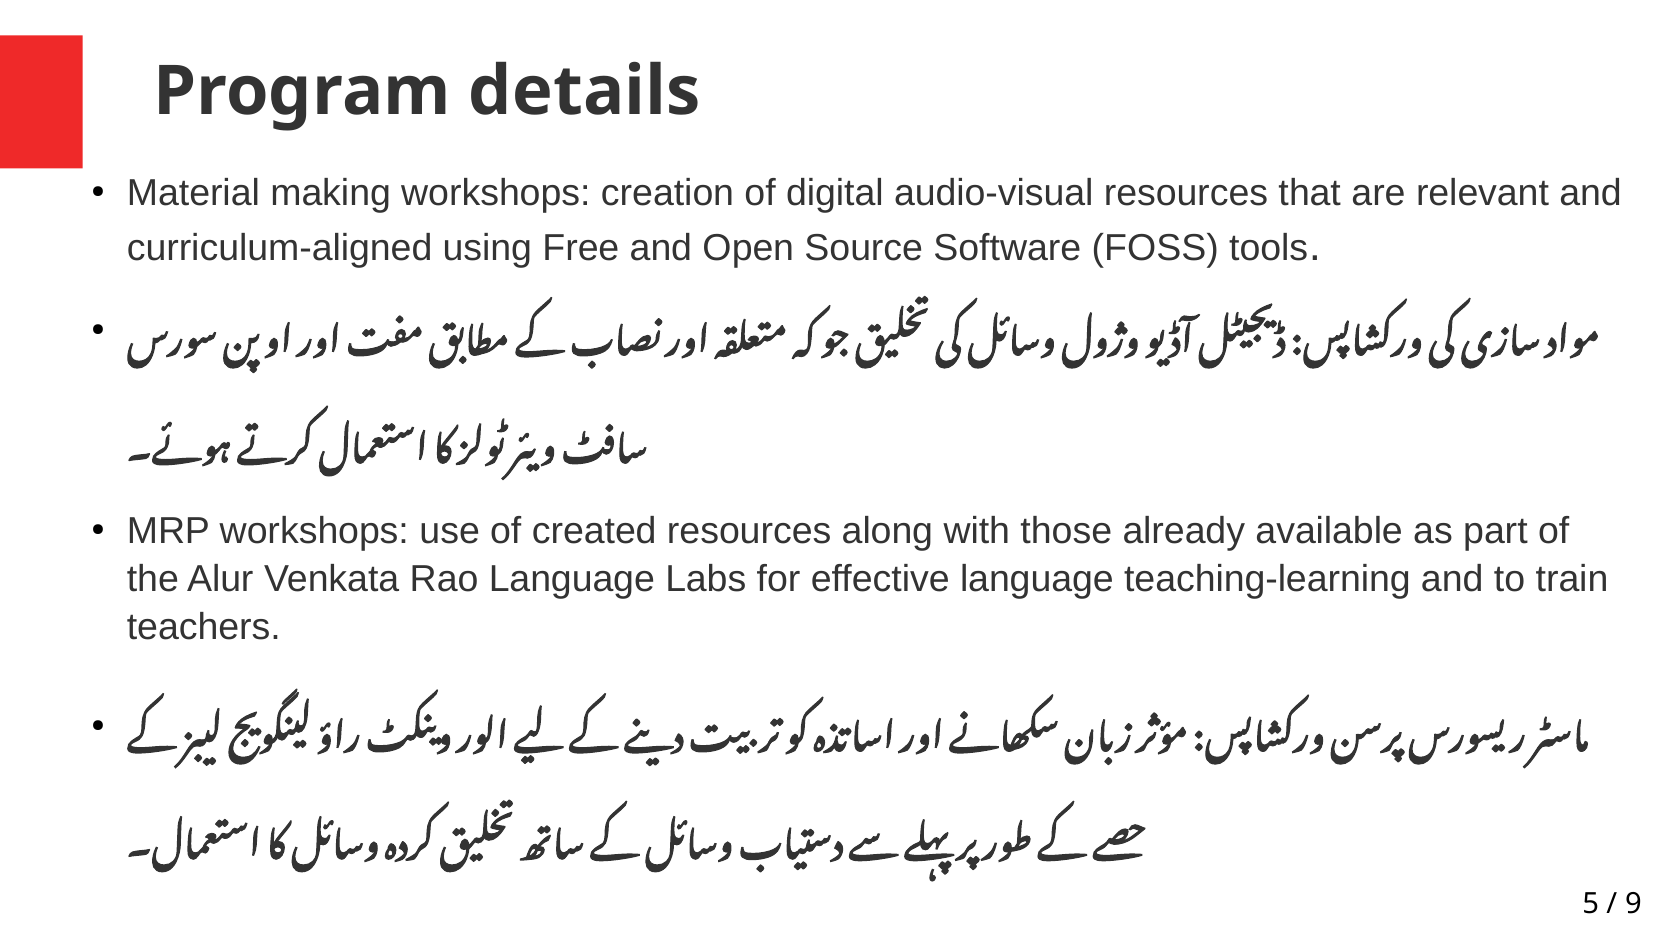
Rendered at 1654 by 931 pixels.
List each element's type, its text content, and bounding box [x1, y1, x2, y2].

title Program details [153, 10, 1607, 165]
list Material making workshops: creation of digital audio-visual resources that are relevant and curriculum-aligned using Free and Open Source Software (FOSS) tools. مواد سازی کی ورکشاپس: ڈیجیٹل آڈیو وژول وسائل کی تخلیق جو کہ متعلقہ اور نصاب کے مطابق مفت اور اوپن سورس سافٹ ویئر ٹولز کا استعمال کرتے ہوئے۔ MRP workshops: use of created resources along with those already available as part of the Alur Venkata Rao Language Labs for effective language teaching-learning and to train teachers. ماسٹر ریسورس پرسن ورکشاپس: مؤثر زبان سکھانے اور اساتذہ کو تربیت دینے کے لیے الور وینکٹ راؤ لینگویج لیبز کے حصے کے طور پر پہلے سے دستیاب وسائل کے ساتھ تخلیق کردہ وسائل کا استعمال۔ [82, 165, 1626, 898]
